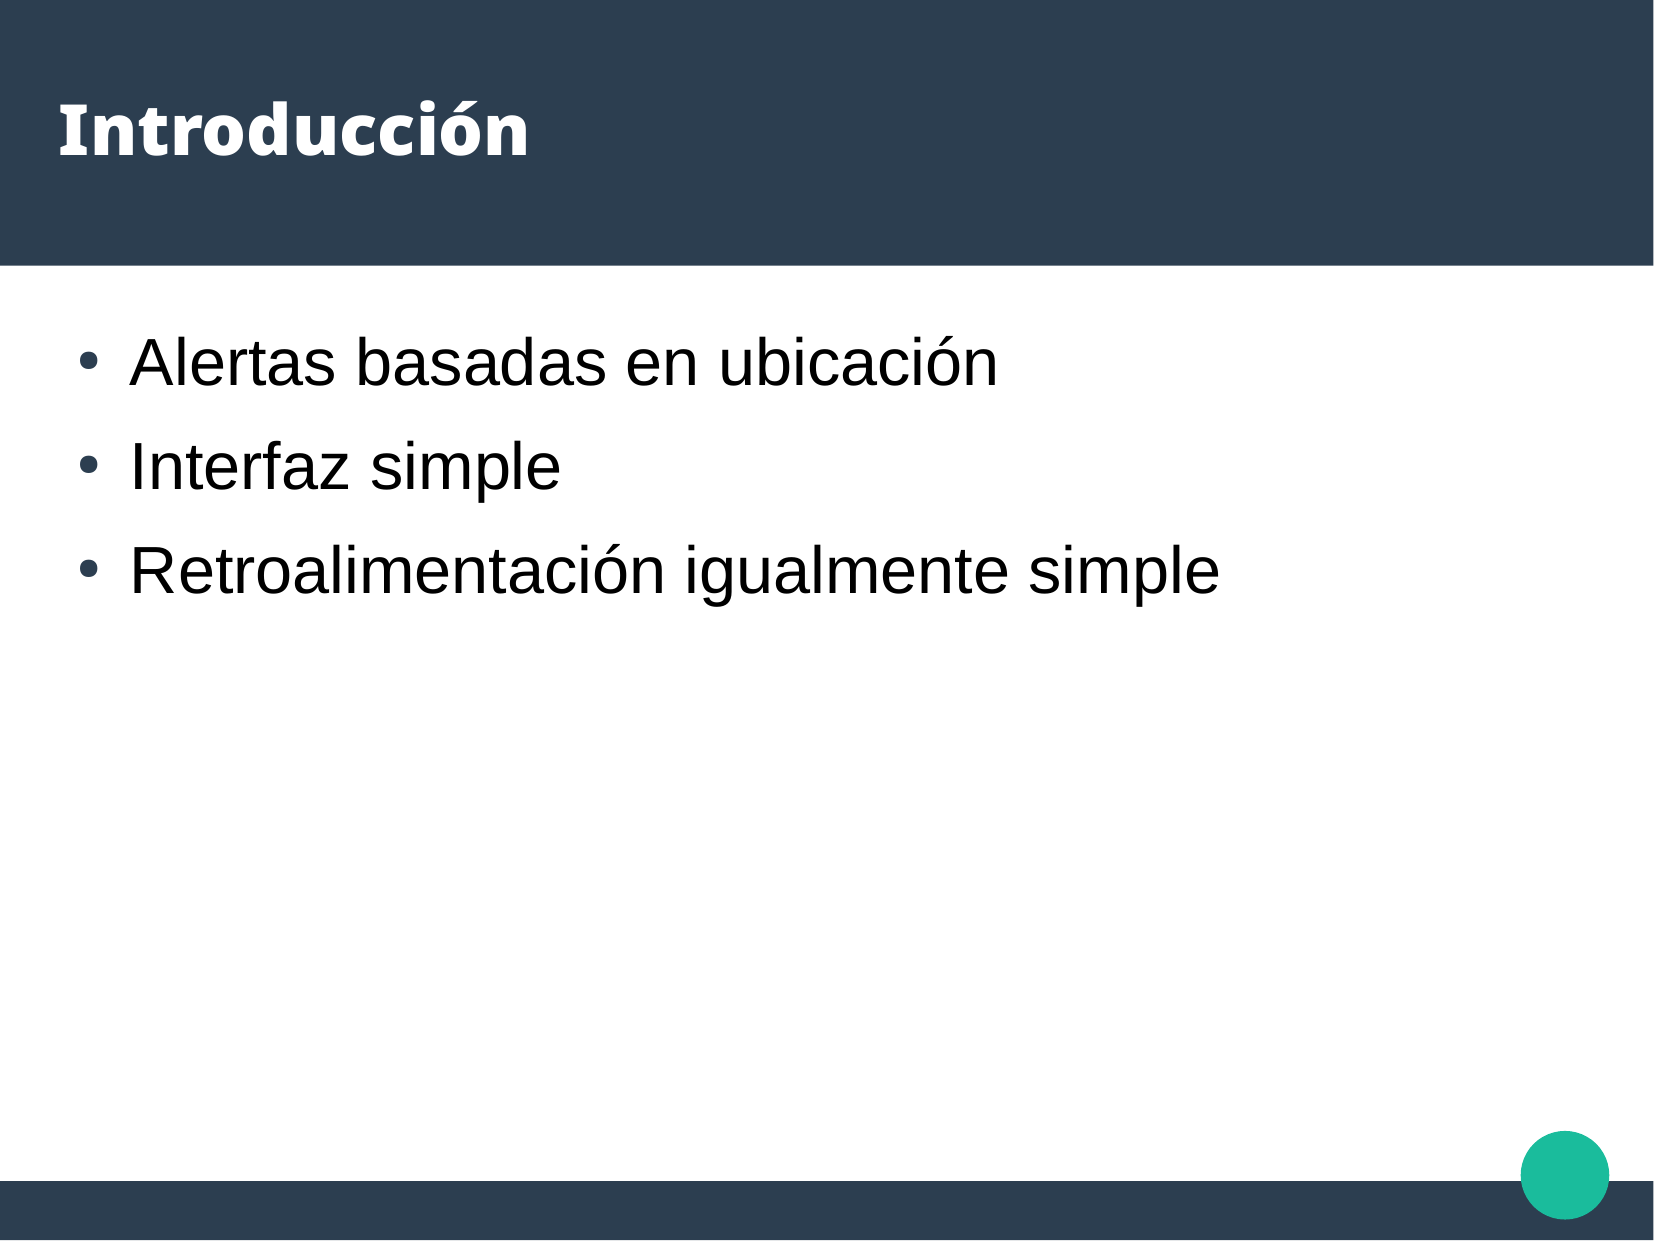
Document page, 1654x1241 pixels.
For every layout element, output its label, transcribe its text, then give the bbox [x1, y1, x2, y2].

title Introducción [59, 49, 1595, 207]
list Alertas basadas en ubicación Interfaz simple Retroalimentación igualmente simple [59, 324, 1595, 1152]
